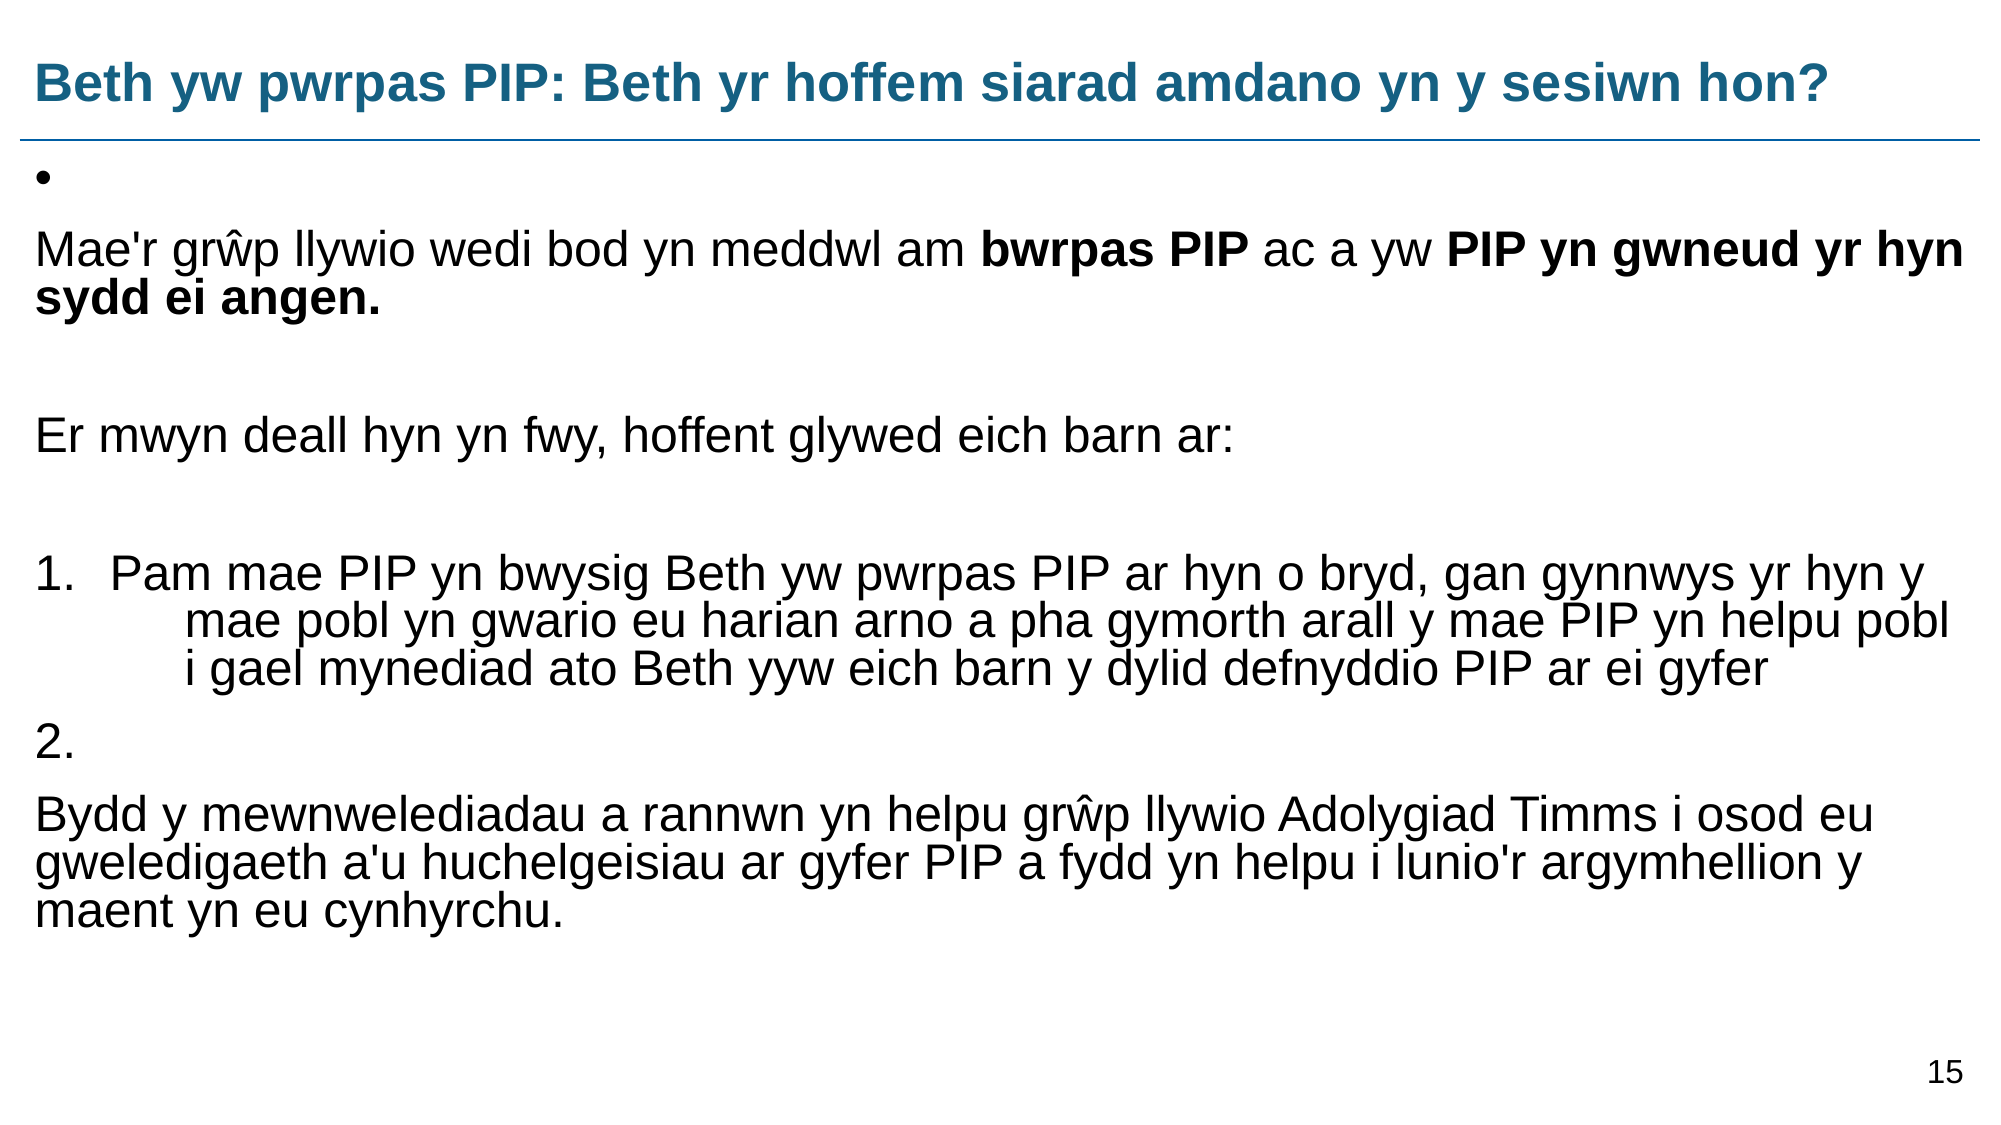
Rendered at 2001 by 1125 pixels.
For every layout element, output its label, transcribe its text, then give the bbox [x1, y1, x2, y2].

title Beth yw pwrpas PIP: Beth yr hoffem siarad amdano yn y sesiwn hon? [19, 47, 1981, 140]
list Mae'r grŵp llywio wedi bod yn meddwl am bwrpas PIP ac a yw PIP yn gwneud yr hyn sydd ei angen. Er mwyn deall hyn yn fwy, hoffent glywed eich barn ar: Pam mae PIP yn bwysig Beth yw pwrpas PIP ar hyn o bryd, gan gynnwys yr hyn y mae pobl yn gwario eu harian arno a pha gymorth arall y mae PIP yn helpu pobl i gael mynediad ato Beth yyw eich barn y dylid defnyddio PIP ar ei gyfer Bydd y mewnwelediadau a rannwn yn helpu grŵp llywio Adolygiad Timms i osod eu gweledigaeth a'u huchelgeisiau ar gyfer PIP a fydd yn helpu i lunio'r argymhellion y maent yn eu cynhyrchu. [19, 140, 1981, 1043]
text_box 15 [1911, 1042, 1983, 1103]
